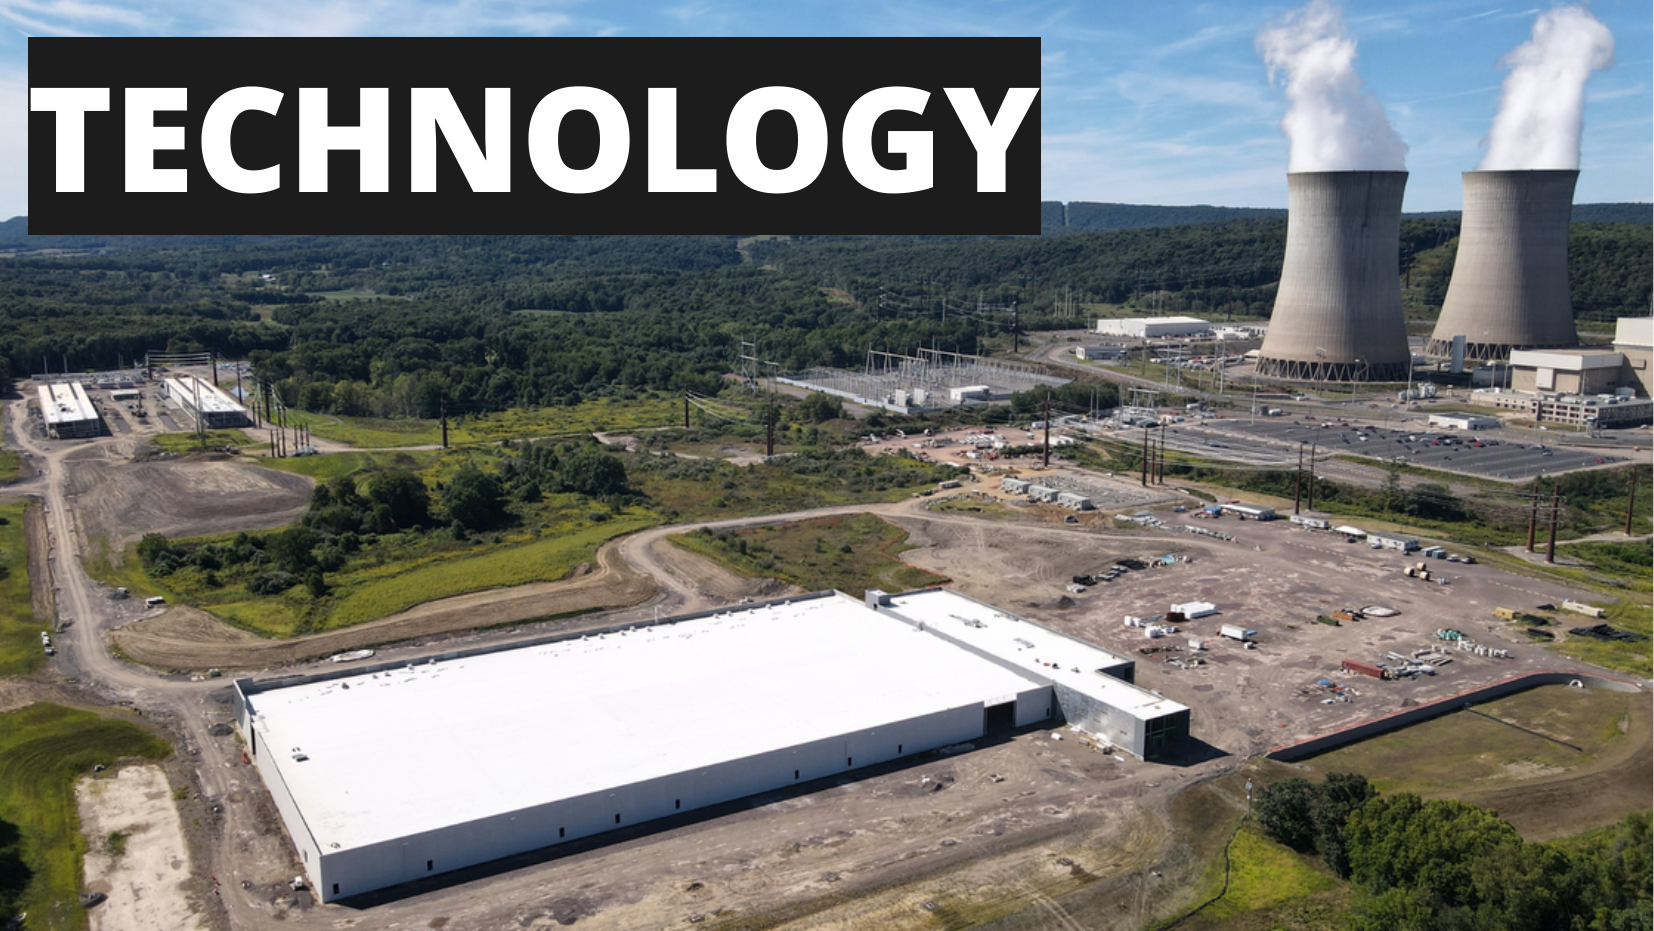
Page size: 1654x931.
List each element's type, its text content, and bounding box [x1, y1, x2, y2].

text_box TECHNOLOGY [13, 29, 1081, 213]
picture [0, 0, 1654, 931]
